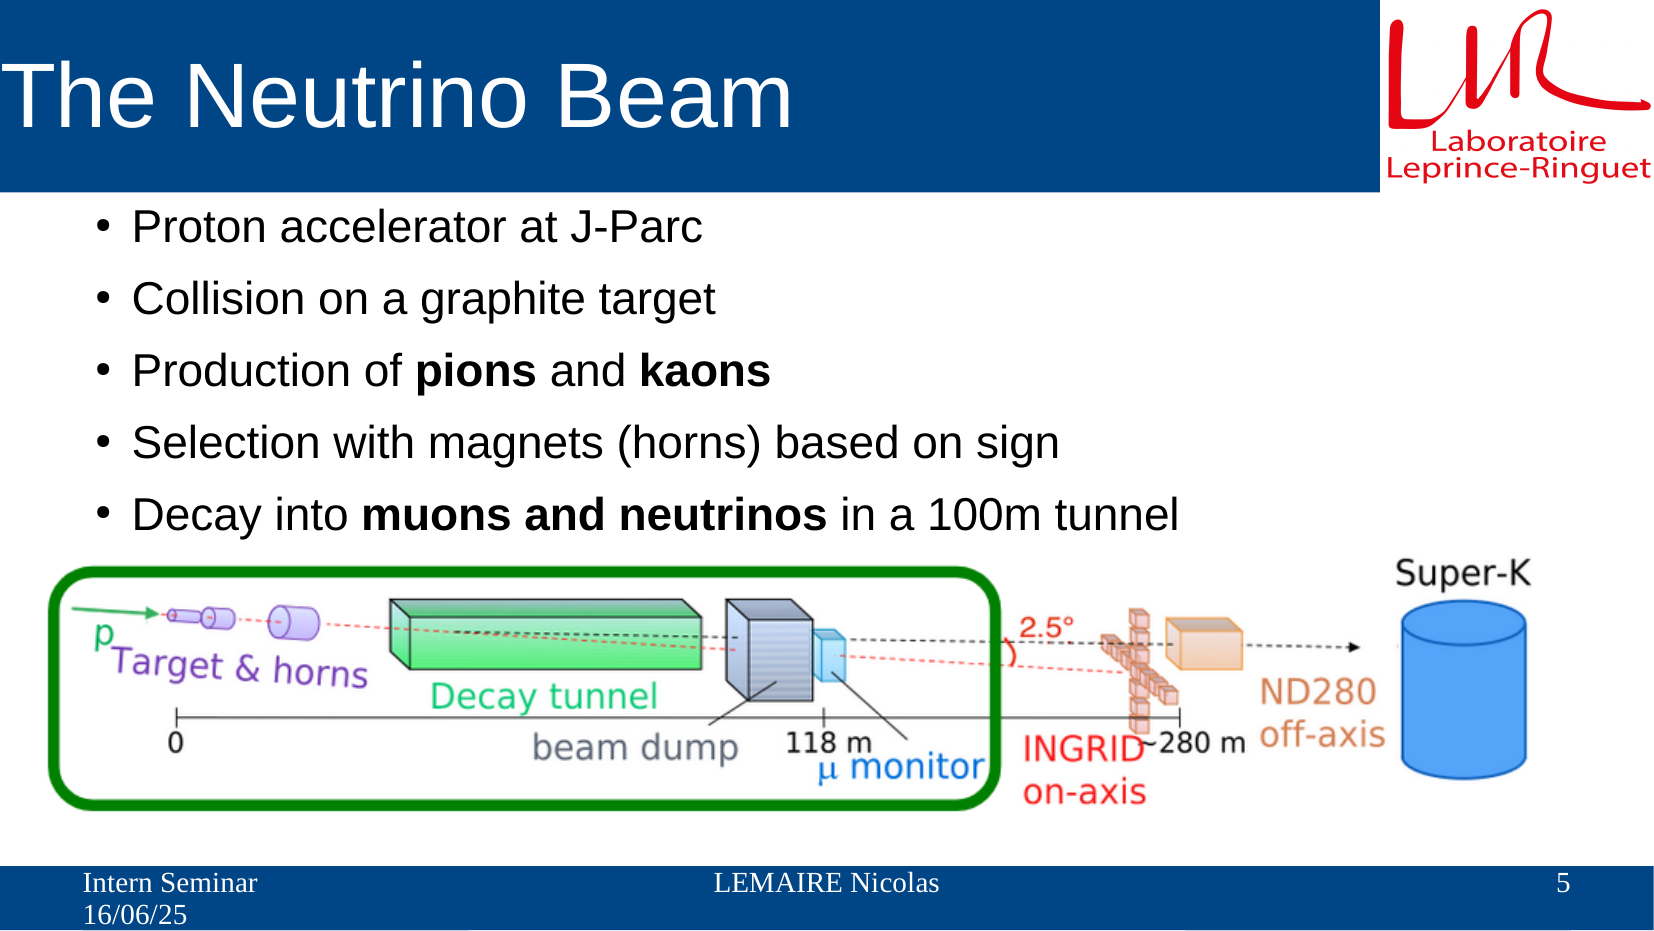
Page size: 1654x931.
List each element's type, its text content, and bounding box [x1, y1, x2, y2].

picture [4, 550, 1654, 822]
list Proton accelerator at J-Parc Collision on a graphite target Production of pions and kaons Selection with magnets (horns) based on sign Decay into muons and neutrinos in a 100m tunnel [82, 200, 1329, 545]
picture [1380, 0, 1654, 193]
title The Neutrino Beam [0, 0, 1380, 193]
